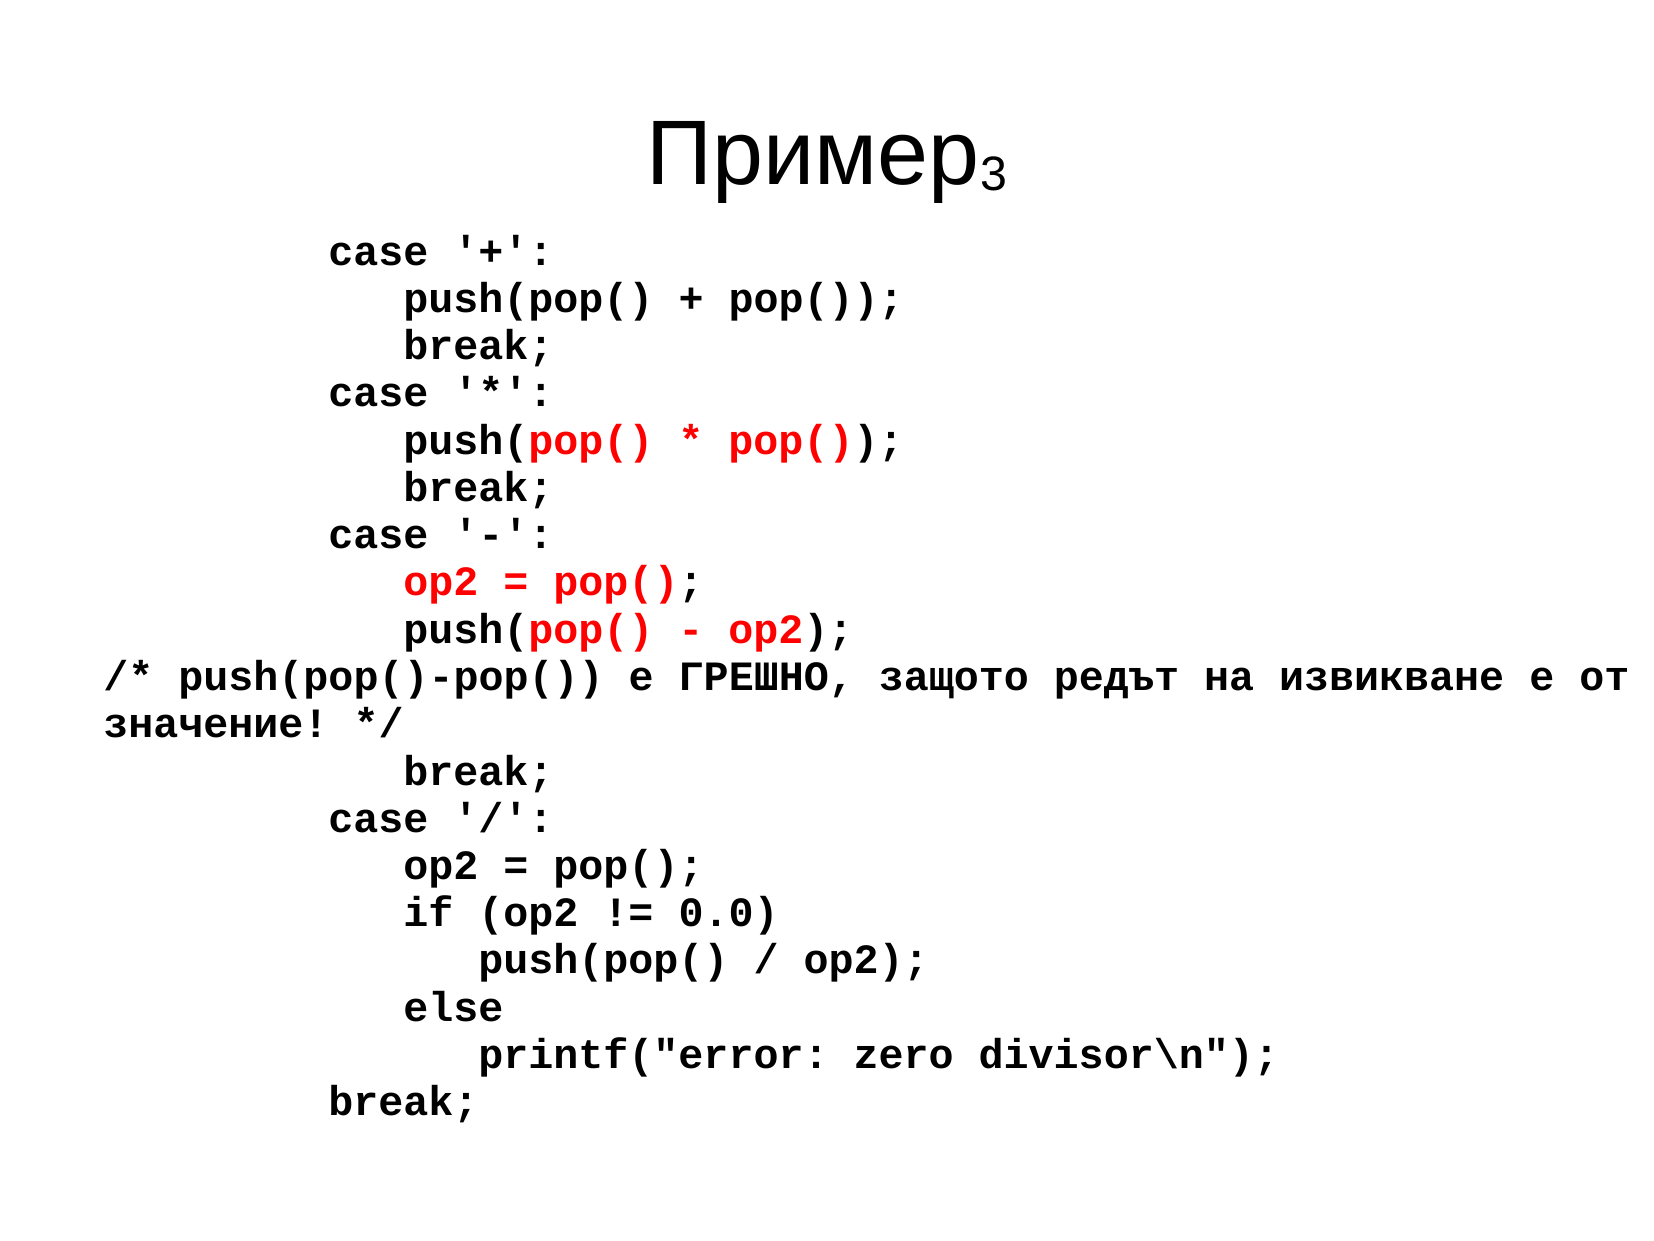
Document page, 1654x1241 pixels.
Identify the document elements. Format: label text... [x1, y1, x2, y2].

text_box case '+': push(pop() + pop()); break; case '*': push(pop() * pop()); break; case '-': op2 = pop(); push(pop() - op2); /* push(pop()-pop()) е ГРЕШНО, защото редът на извикване е от значение! */ break; case '/': op2 = pop(); if (op2 != 0.0) push(pop() / op2); else printf("error: zero divisor\n"); break; [88, 223, 1654, 1146]
title Пример3 [82, 49, 1571, 257]
